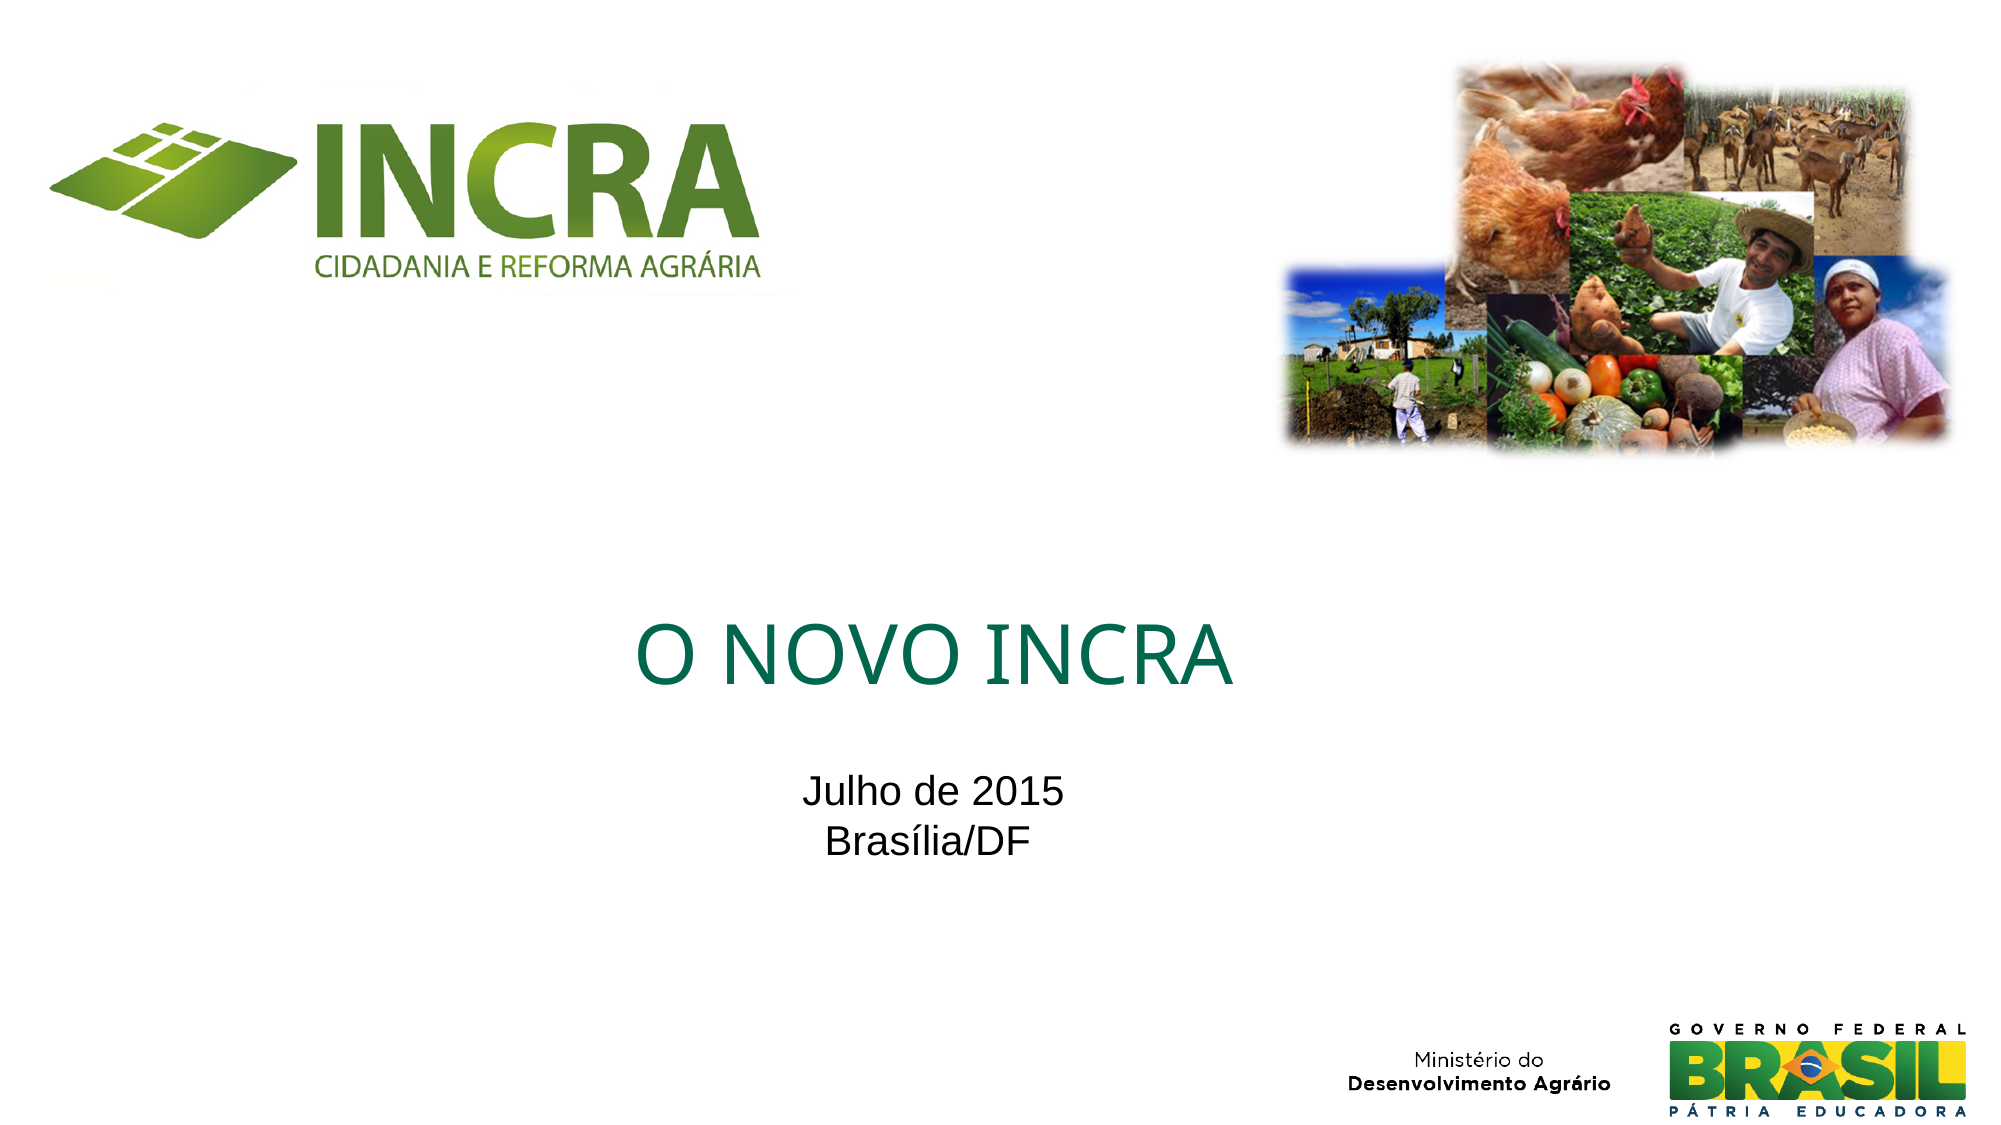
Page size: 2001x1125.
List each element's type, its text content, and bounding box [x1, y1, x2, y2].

text_box O NOVO INCRA [59, 464, 1808, 709]
picture [43, 84, 794, 296]
text_box Julho de 2015 Brasília/DF [183, 706, 1684, 835]
picture [1272, 53, 1962, 465]
picture [1334, 1023, 1966, 1117]
